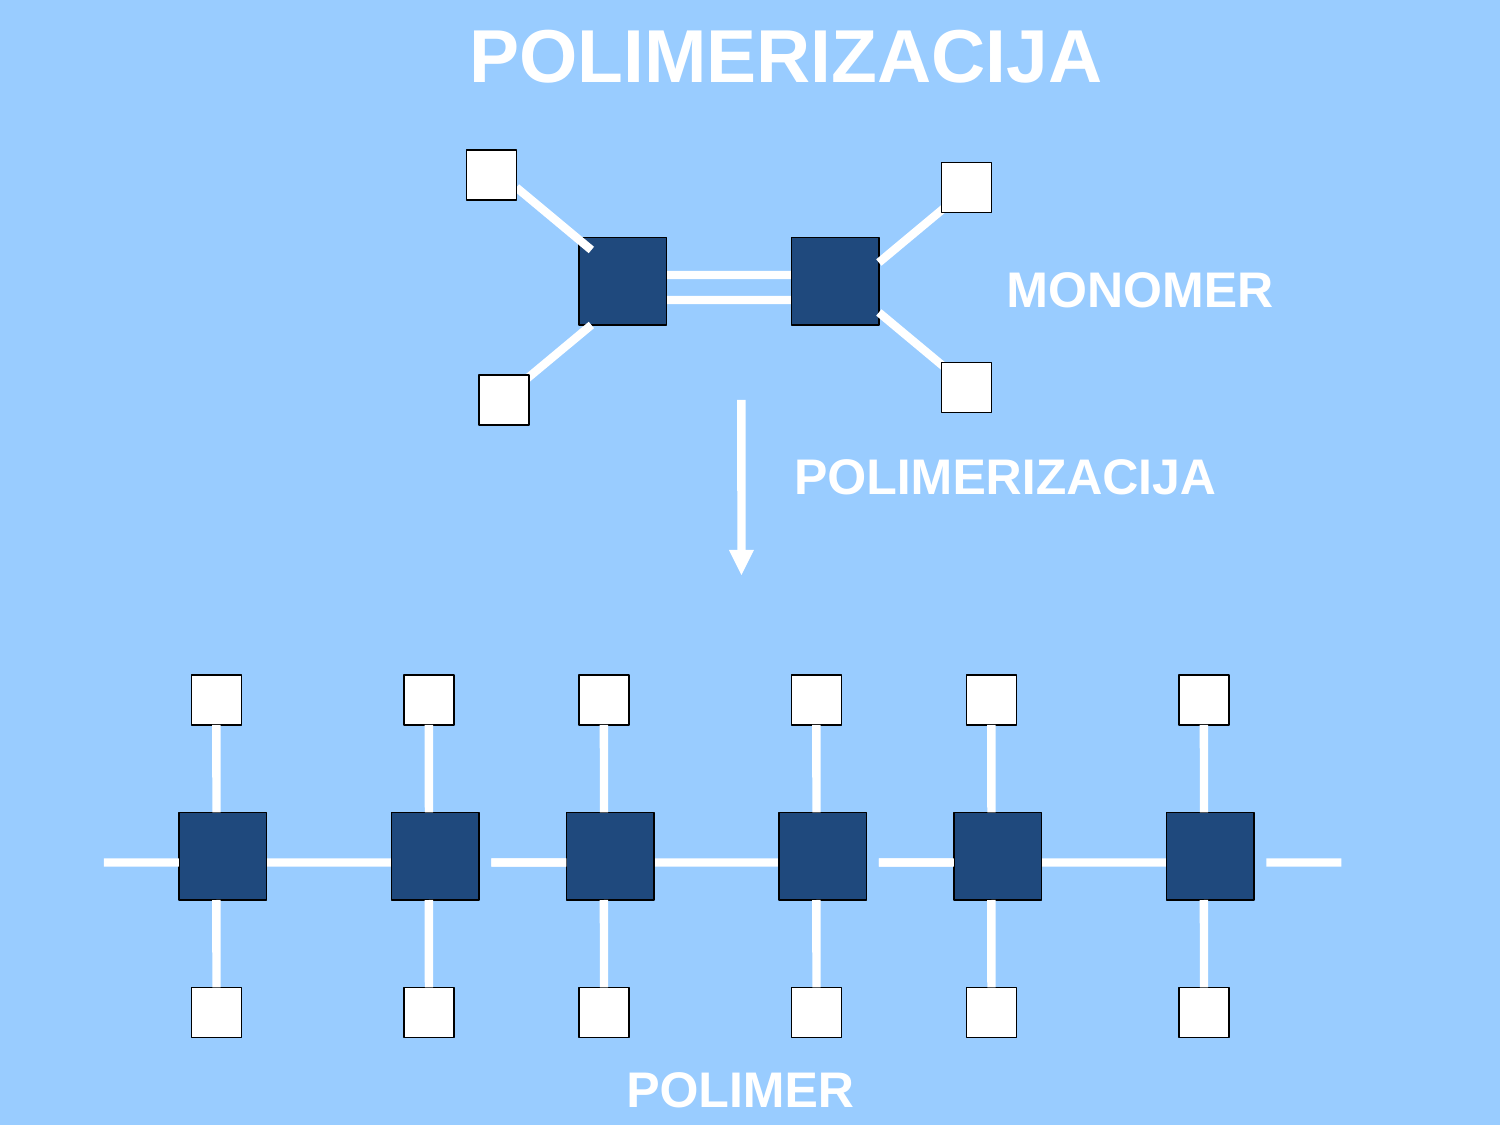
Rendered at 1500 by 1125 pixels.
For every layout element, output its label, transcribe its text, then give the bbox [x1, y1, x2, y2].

text_box [953, 812, 1042, 900]
text_box POLIMERIZACIJA [761, 437, 1249, 513]
text_box [1178, 675, 1229, 725]
text_box [191, 987, 242, 1038]
text_box [941, 162, 992, 213]
text_box [578, 675, 629, 725]
text_box [791, 237, 879, 325]
text_box [403, 675, 454, 725]
text_box POLIMER [599, 1049, 881, 1125]
text_box [578, 987, 629, 1038]
text_box [1178, 987, 1229, 1038]
text_box [178, 812, 267, 900]
text_box [391, 812, 479, 900]
text_box [1166, 812, 1254, 900]
text_box [478, 375, 529, 425]
text_box [403, 987, 454, 1038]
text_box [778, 812, 867, 900]
text_box POLIMERIZACIJA [427, 0, 1145, 105]
text_box [566, 812, 654, 900]
text_box [791, 987, 842, 1038]
text_box [191, 675, 242, 725]
text_box [966, 675, 1017, 725]
text_box [941, 362, 992, 413]
text_box [578, 237, 667, 325]
text_box MONOMER [975, 249, 1305, 325]
text_box [966, 987, 1017, 1038]
text_box [791, 675, 842, 725]
text_box [466, 149, 517, 200]
